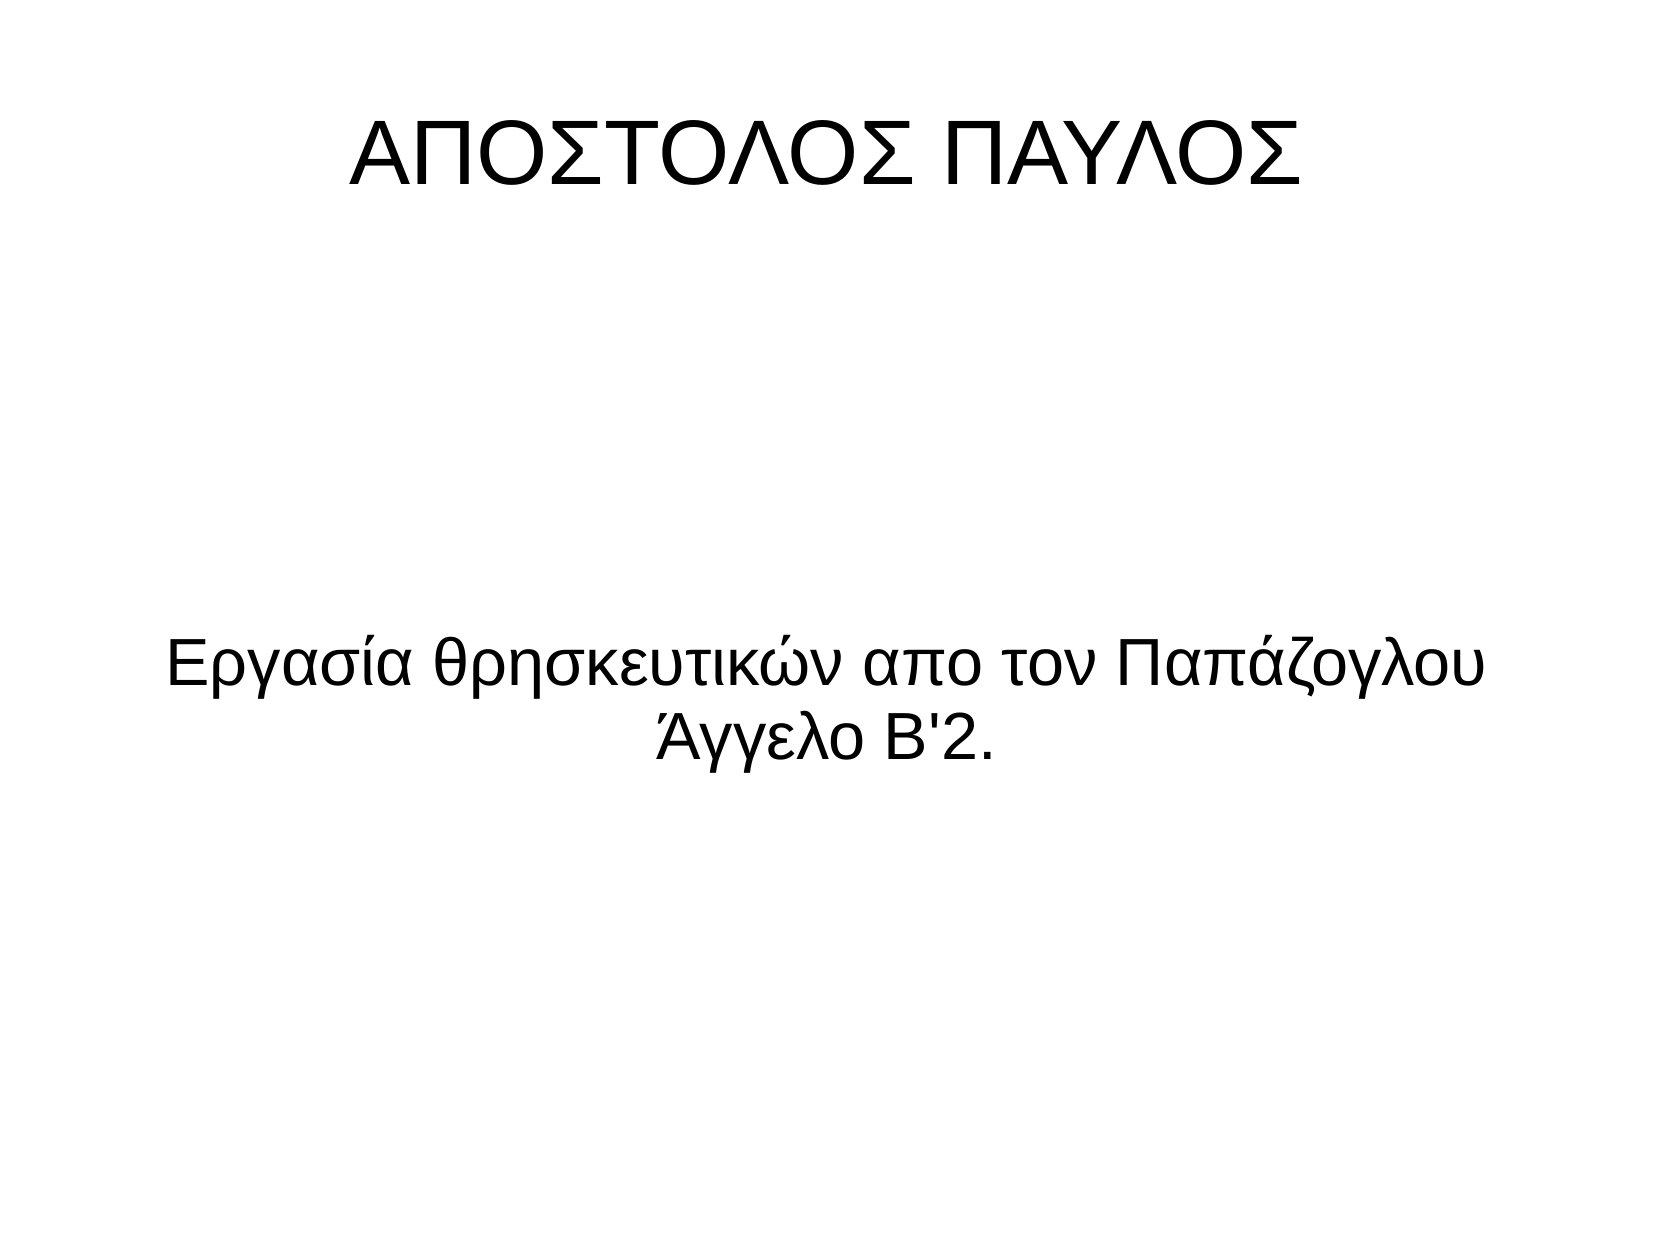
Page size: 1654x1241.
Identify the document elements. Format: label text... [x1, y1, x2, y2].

title ΑΠΟΣΤΟΛΟΣ ΠΑΥΛΟΣ [82, 49, 1571, 257]
subtitle Εργασία θρησκευτικών απο τον Παπάζογλου Άγγελο Β'2. [82, 290, 1571, 1109]
